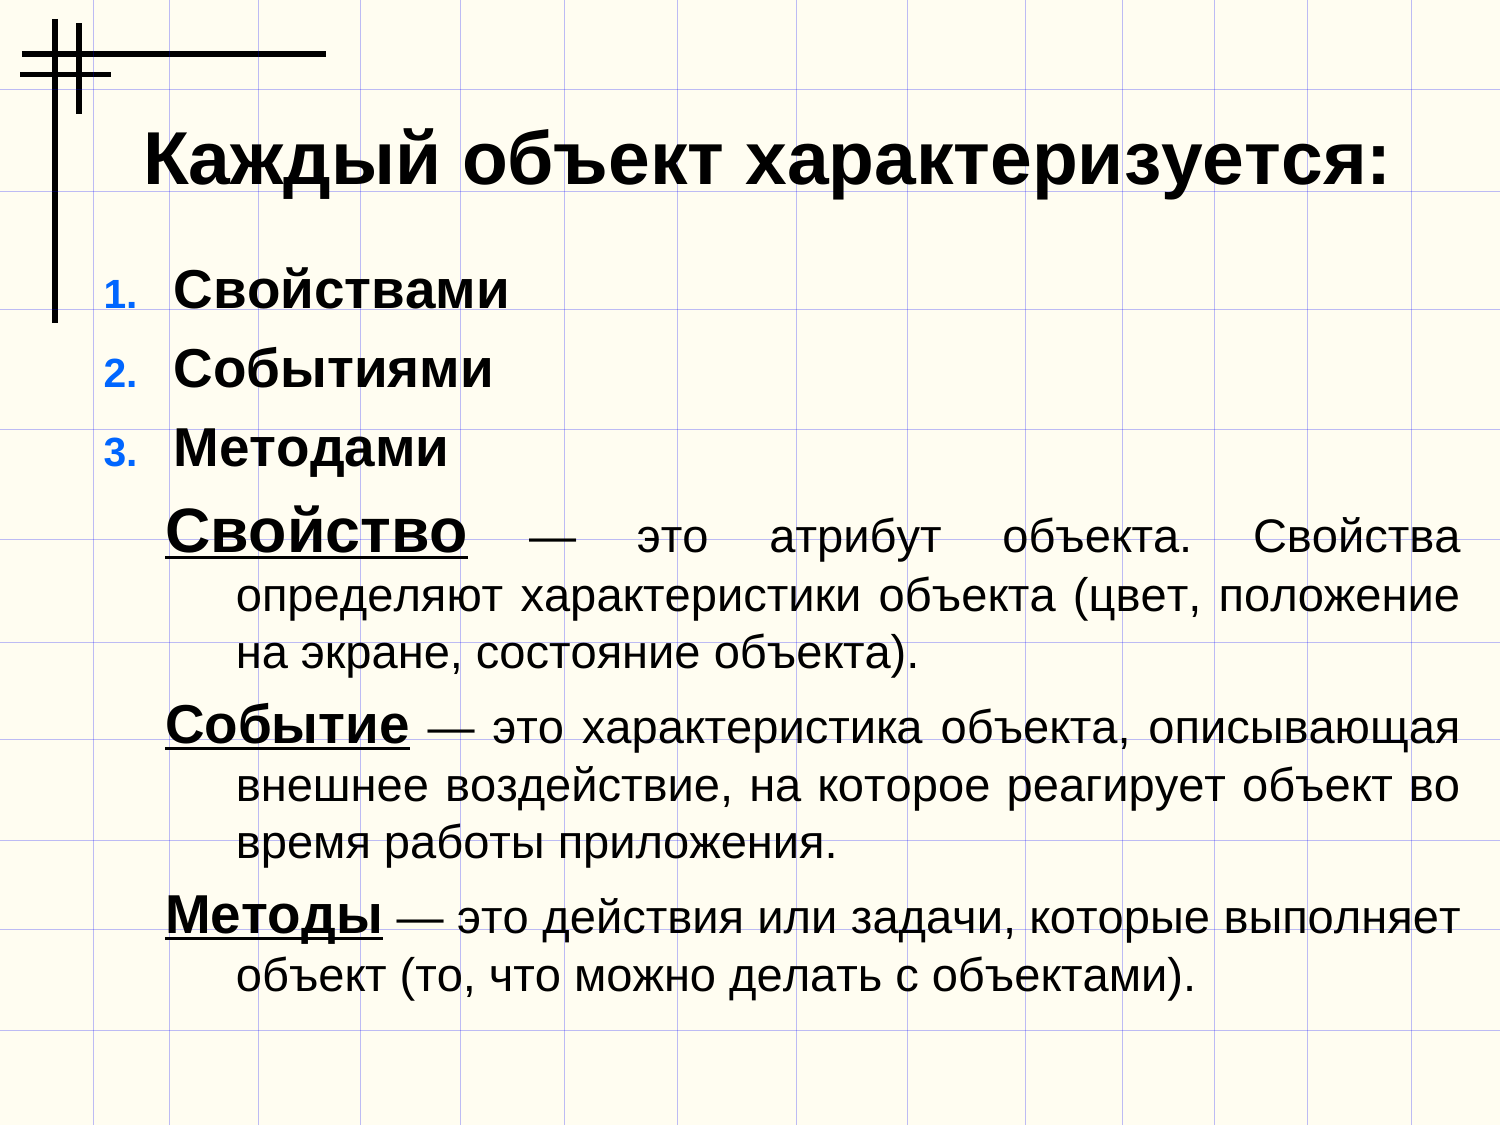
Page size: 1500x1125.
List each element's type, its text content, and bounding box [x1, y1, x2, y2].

title Каждый объект характеризуется: [75, 74, 1426, 235]
list Свойствами Событиями Методами Свойство — это атрибут объекта. Свойства определяют характеристики объекта (цвет, положение на экране, состояние объекта). Событие — это характеристика объекта, описывающая внешнее воздействие, на которое реагирует объект во время работы приложения. Методы — это действия или задачи, которые выполняет объект (то, что можно делать с объектами). [88, 246, 1477, 1063]
